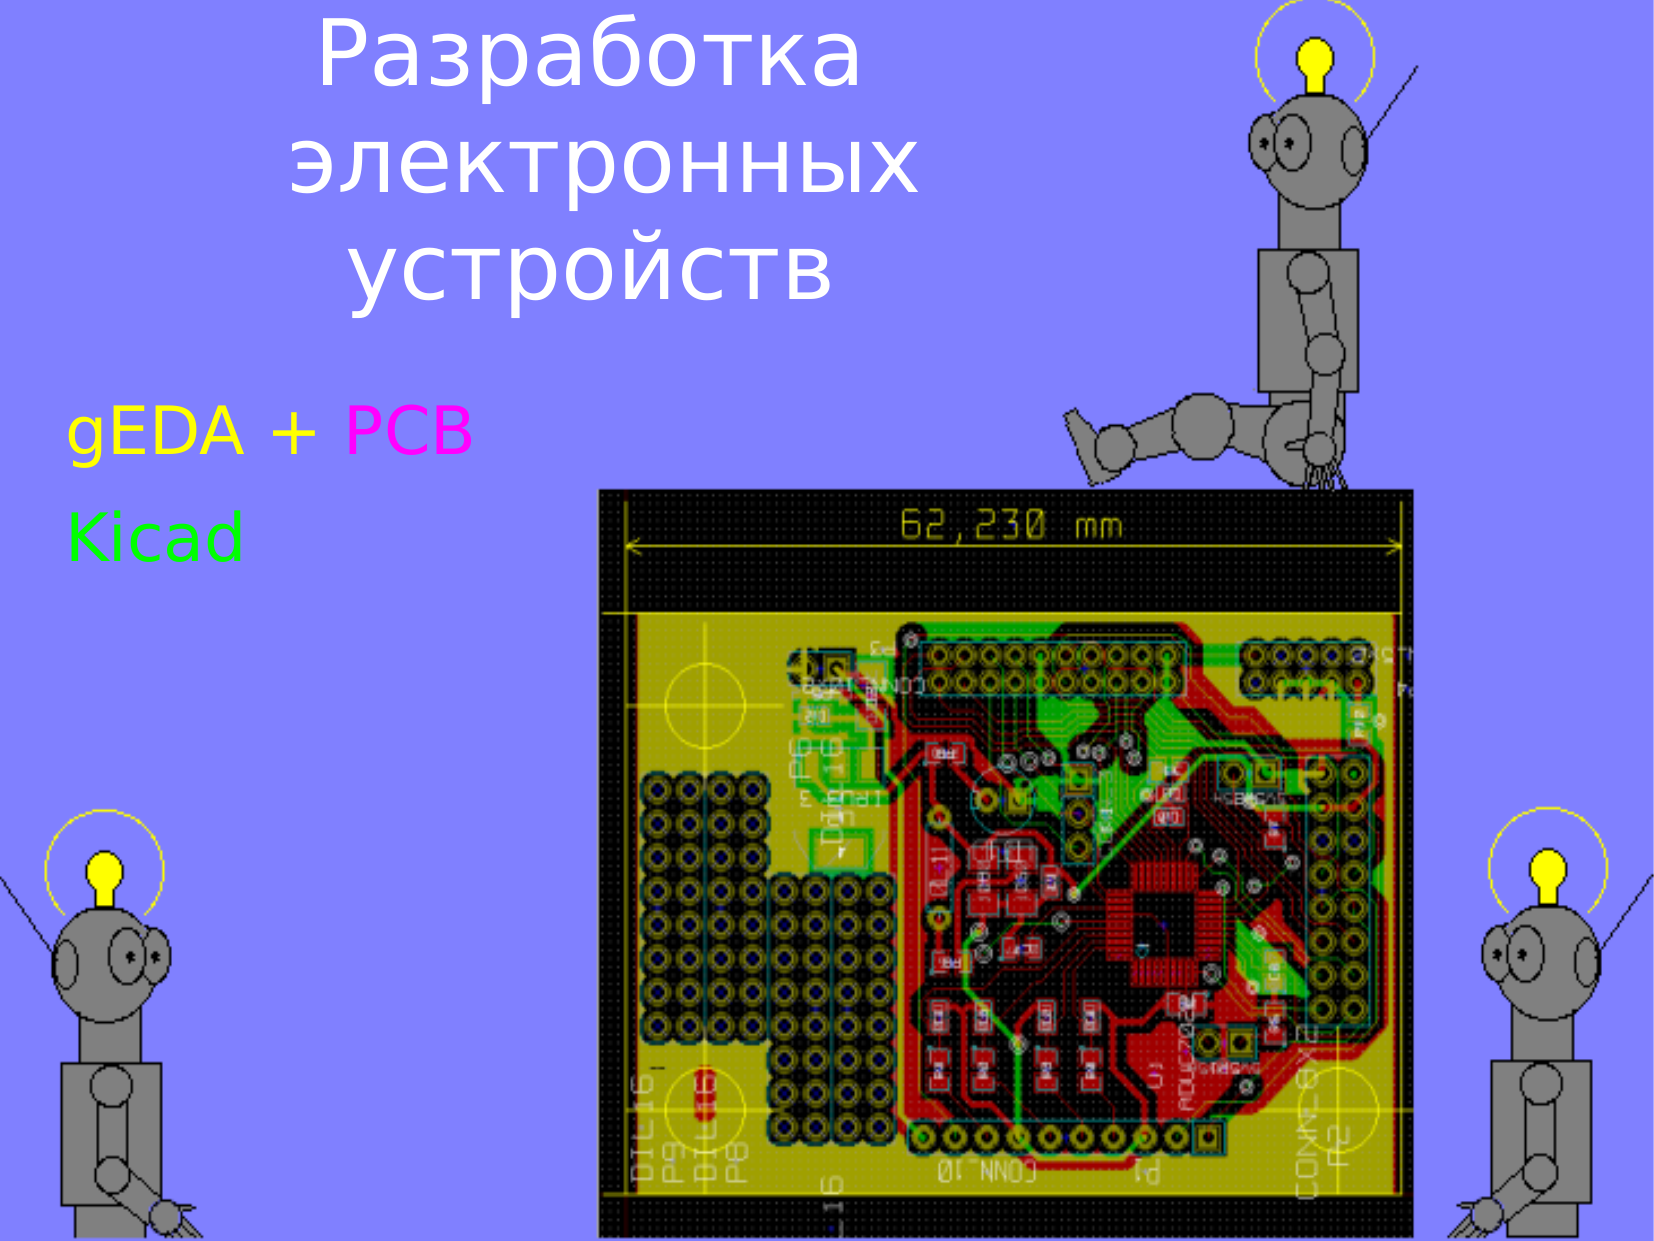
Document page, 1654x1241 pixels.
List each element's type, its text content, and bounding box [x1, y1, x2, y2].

list gEDA + PCB Kicad [47, 392, 1536, 1211]
picture [0, 0, 1654, 1241]
title Разработка электронных устройств [0, 0, 1182, 322]
